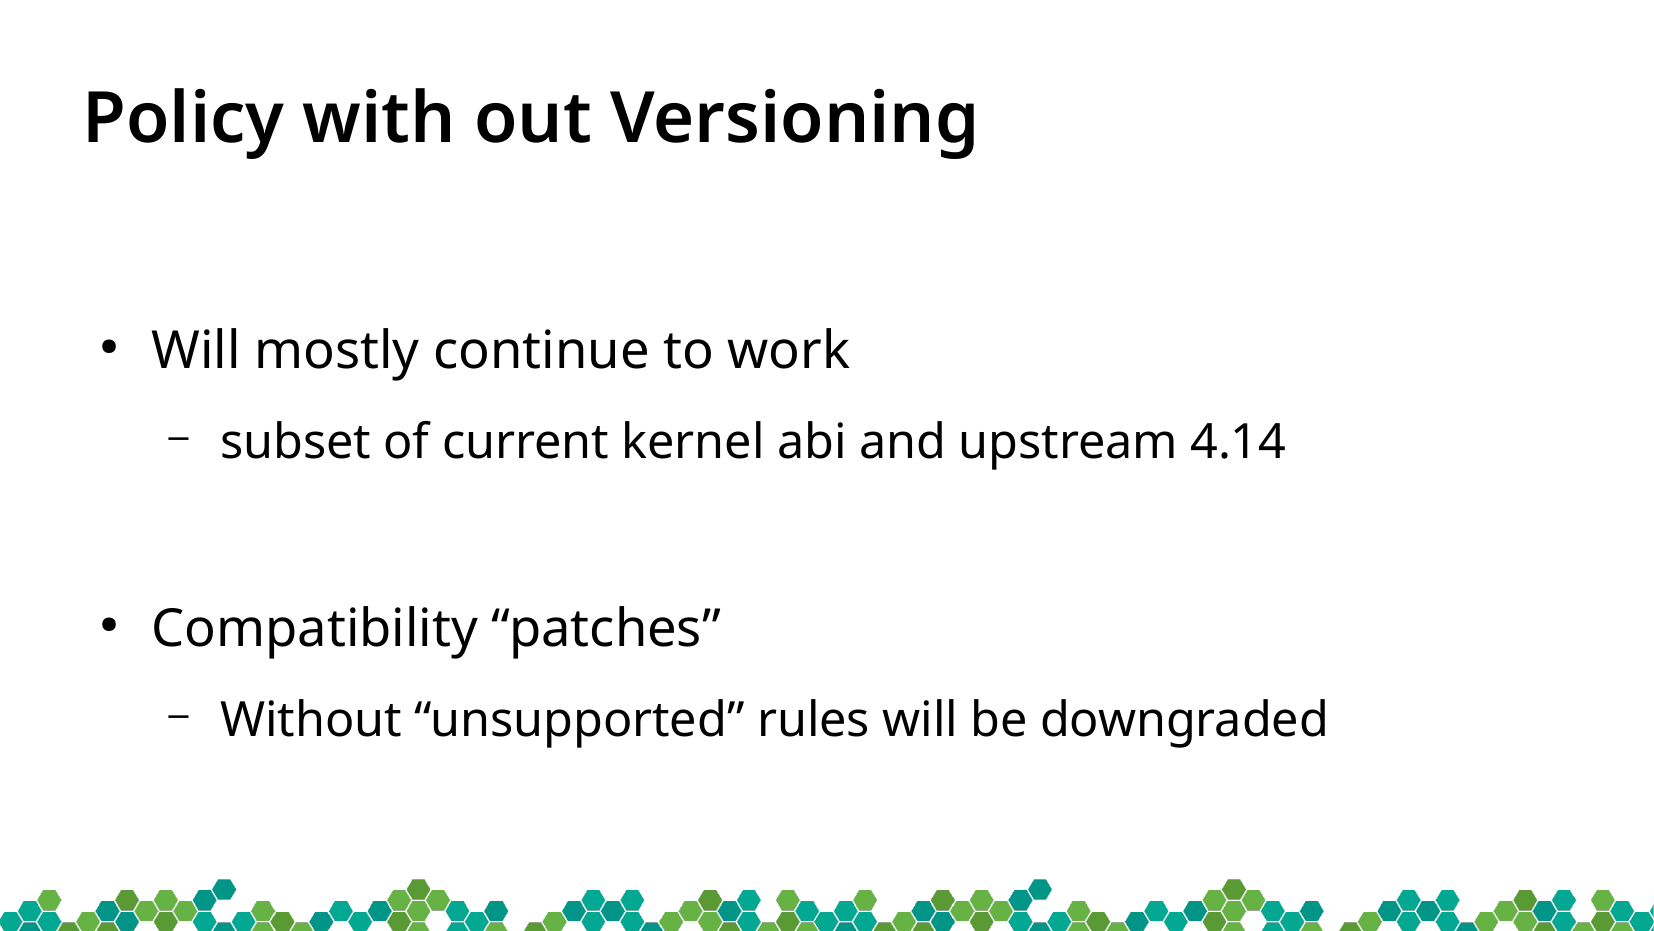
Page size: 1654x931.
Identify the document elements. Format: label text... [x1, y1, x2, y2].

picture [0, 871, 1654, 931]
list Will mostly continue to work subset of current kernel abi and upstream 4.14 Compatibility “patches” Without “unsupported” rules will be downgraded [82, 217, 1571, 758]
title Policy with out Versioning [82, 37, 1571, 193]
